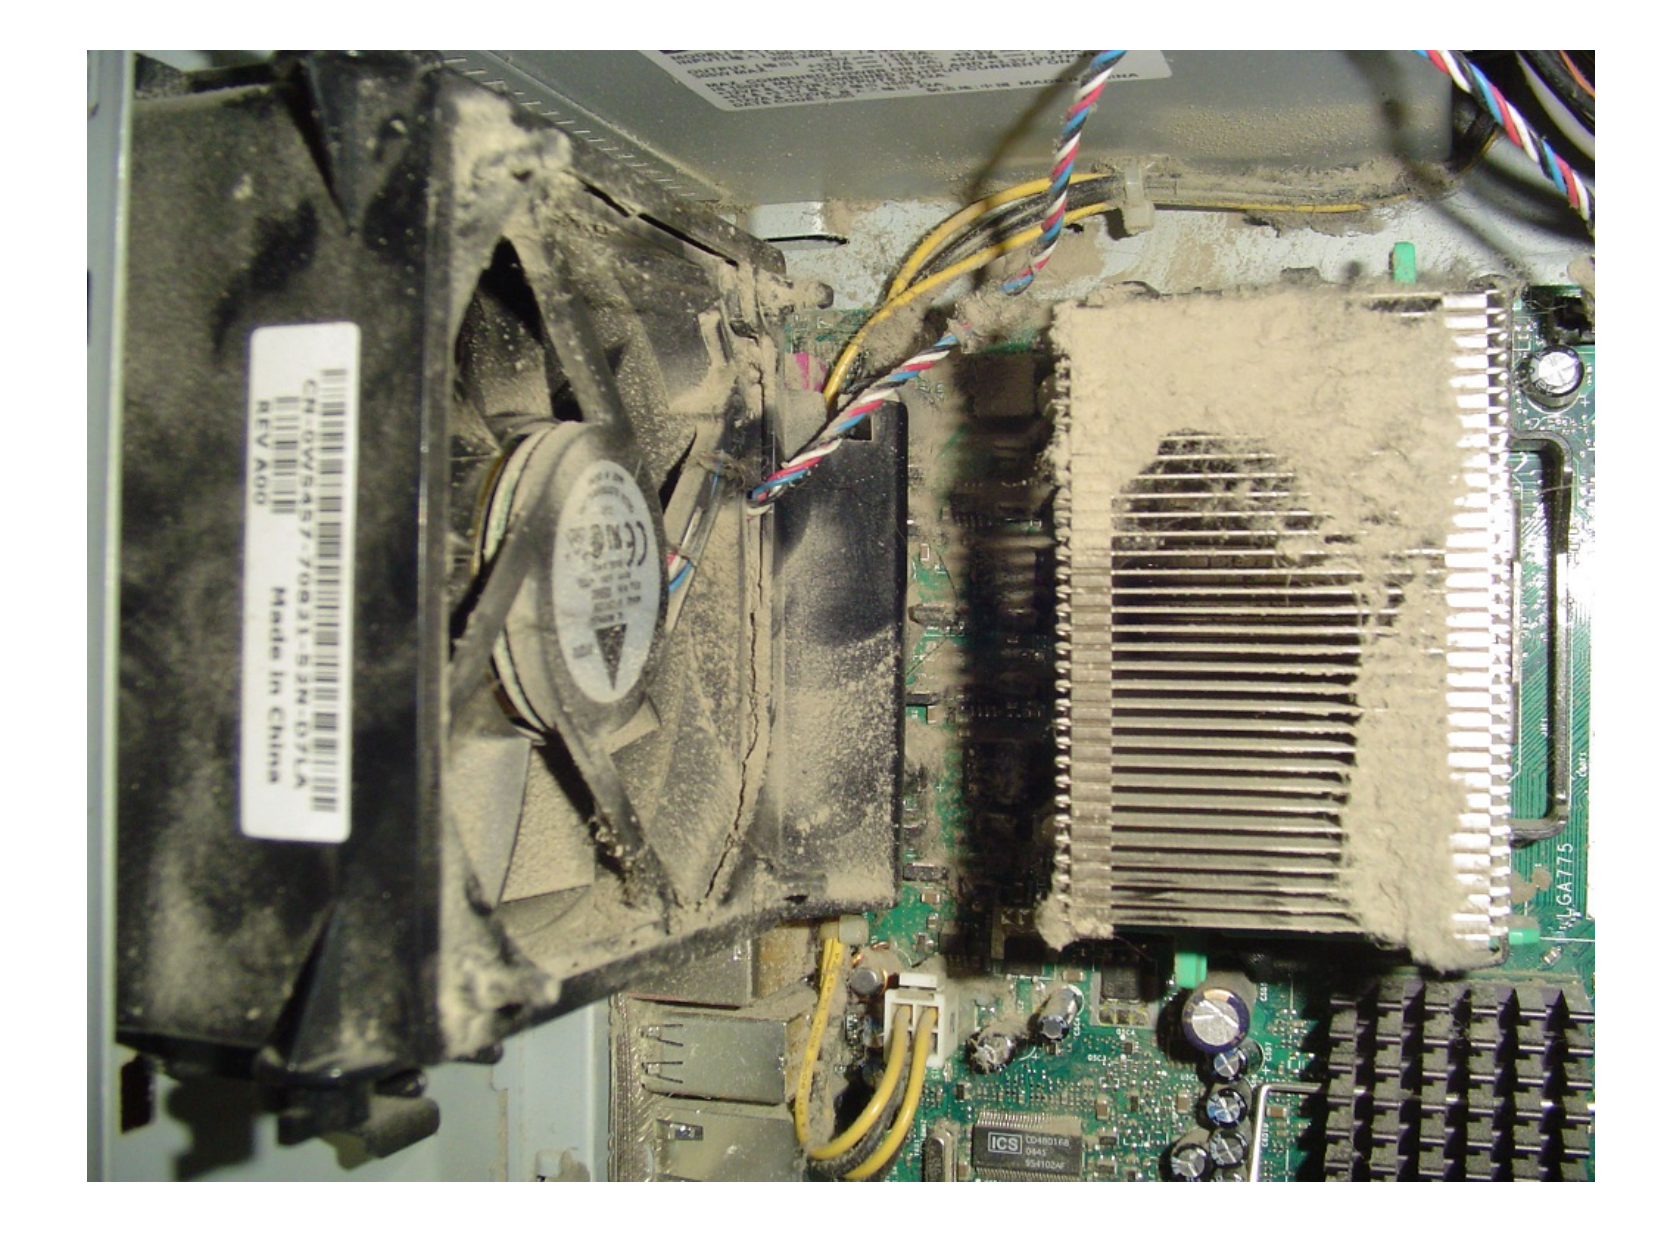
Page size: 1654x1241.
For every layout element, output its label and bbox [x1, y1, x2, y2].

picture [87, 50, 1595, 1182]
